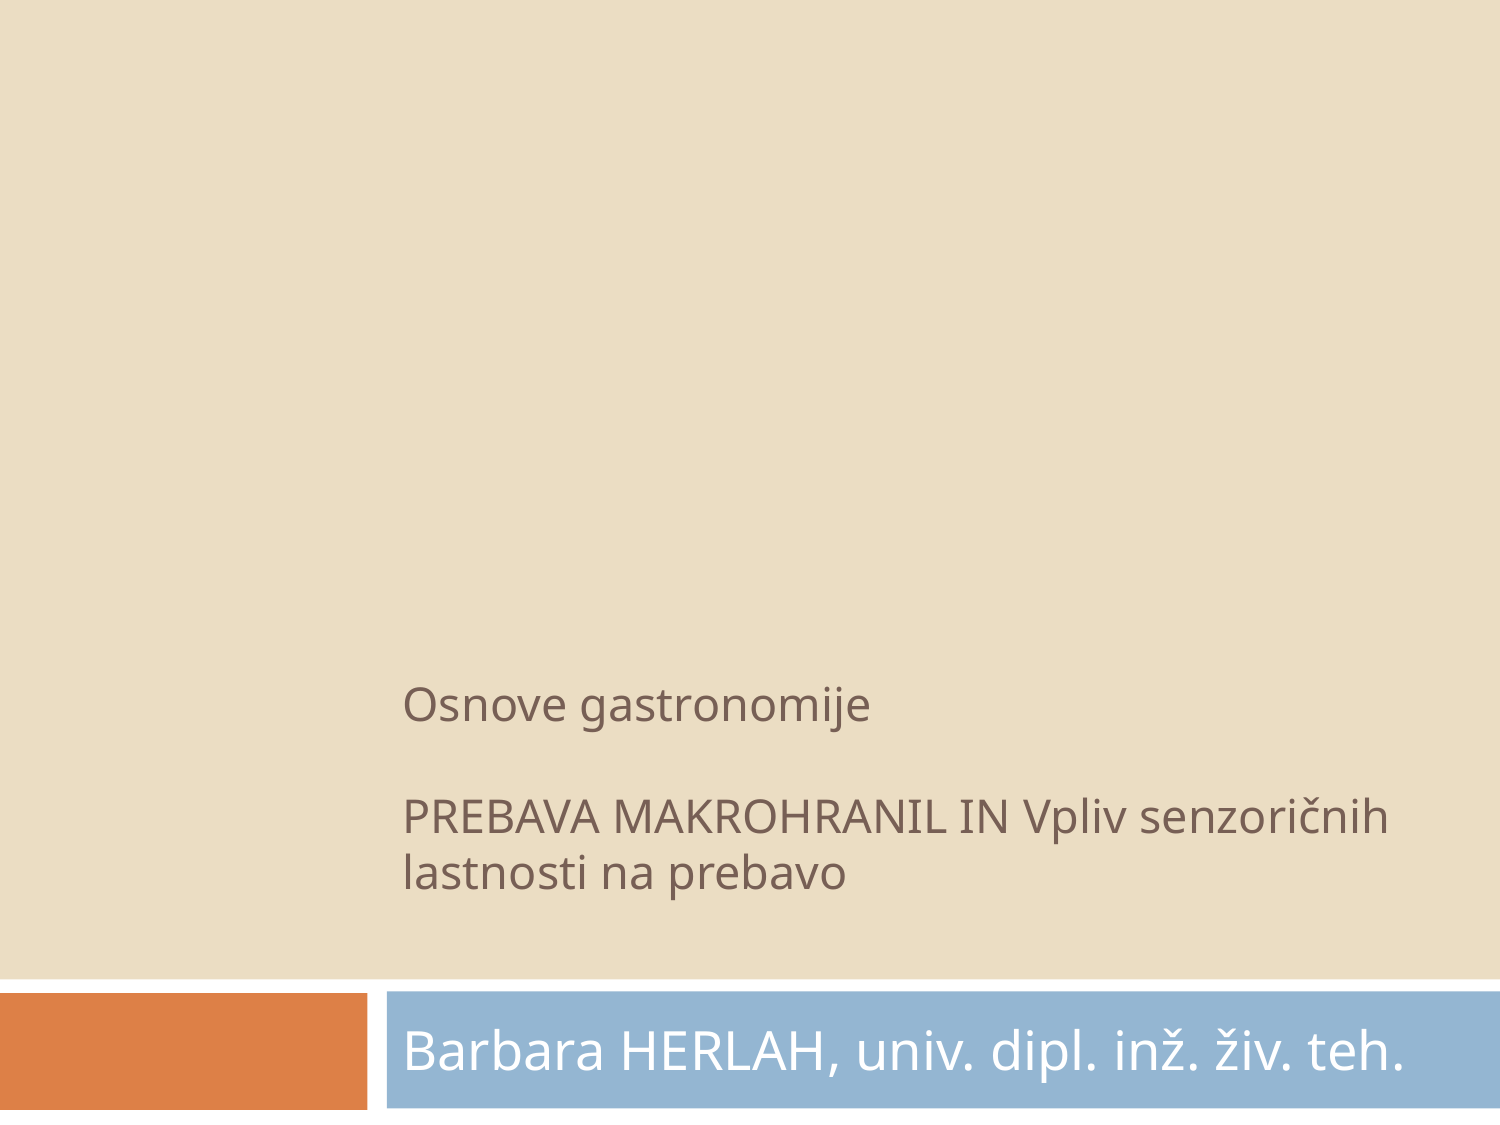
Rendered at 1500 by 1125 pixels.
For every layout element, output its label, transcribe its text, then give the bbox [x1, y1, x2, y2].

title Osnove gastronomije PREBAVA MAKROHRANIL IN Vpliv senzoričnih lastnosti na prebavo [387, 662, 1450, 963]
subtitle Barbara HERLAH, univ. dipl. inž. živ. teh. [387, 992, 1488, 1105]
